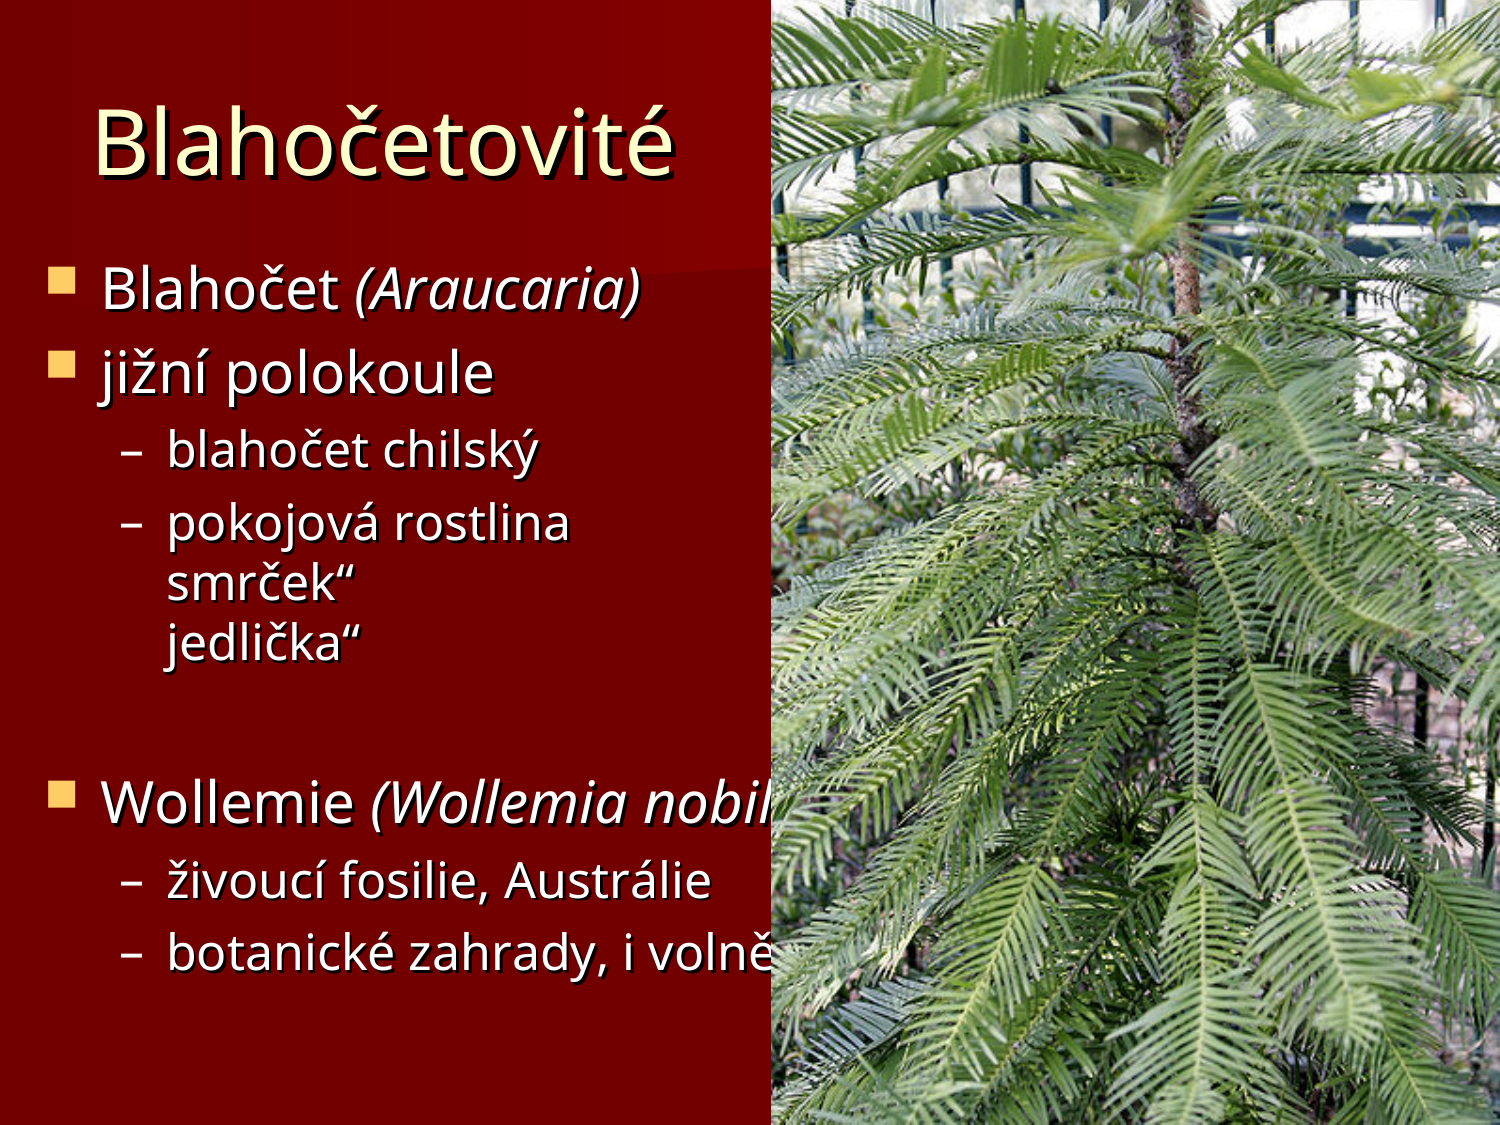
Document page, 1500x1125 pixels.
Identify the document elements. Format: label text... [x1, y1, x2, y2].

list Blahočet (Araucaria) jižní polokoule blahočet chilský pokojová rostlina „pokojový smrček“ nebo „pokojová jedlička“ Wollemie (Wollemia nobilis) živoucí fosilie, Austrálie botanické zahrady, i volně prodejná [29, 243, 771, 1053]
title Blahočetovité [75, 45, 771, 233]
picture [771, 0, 1500, 1125]
